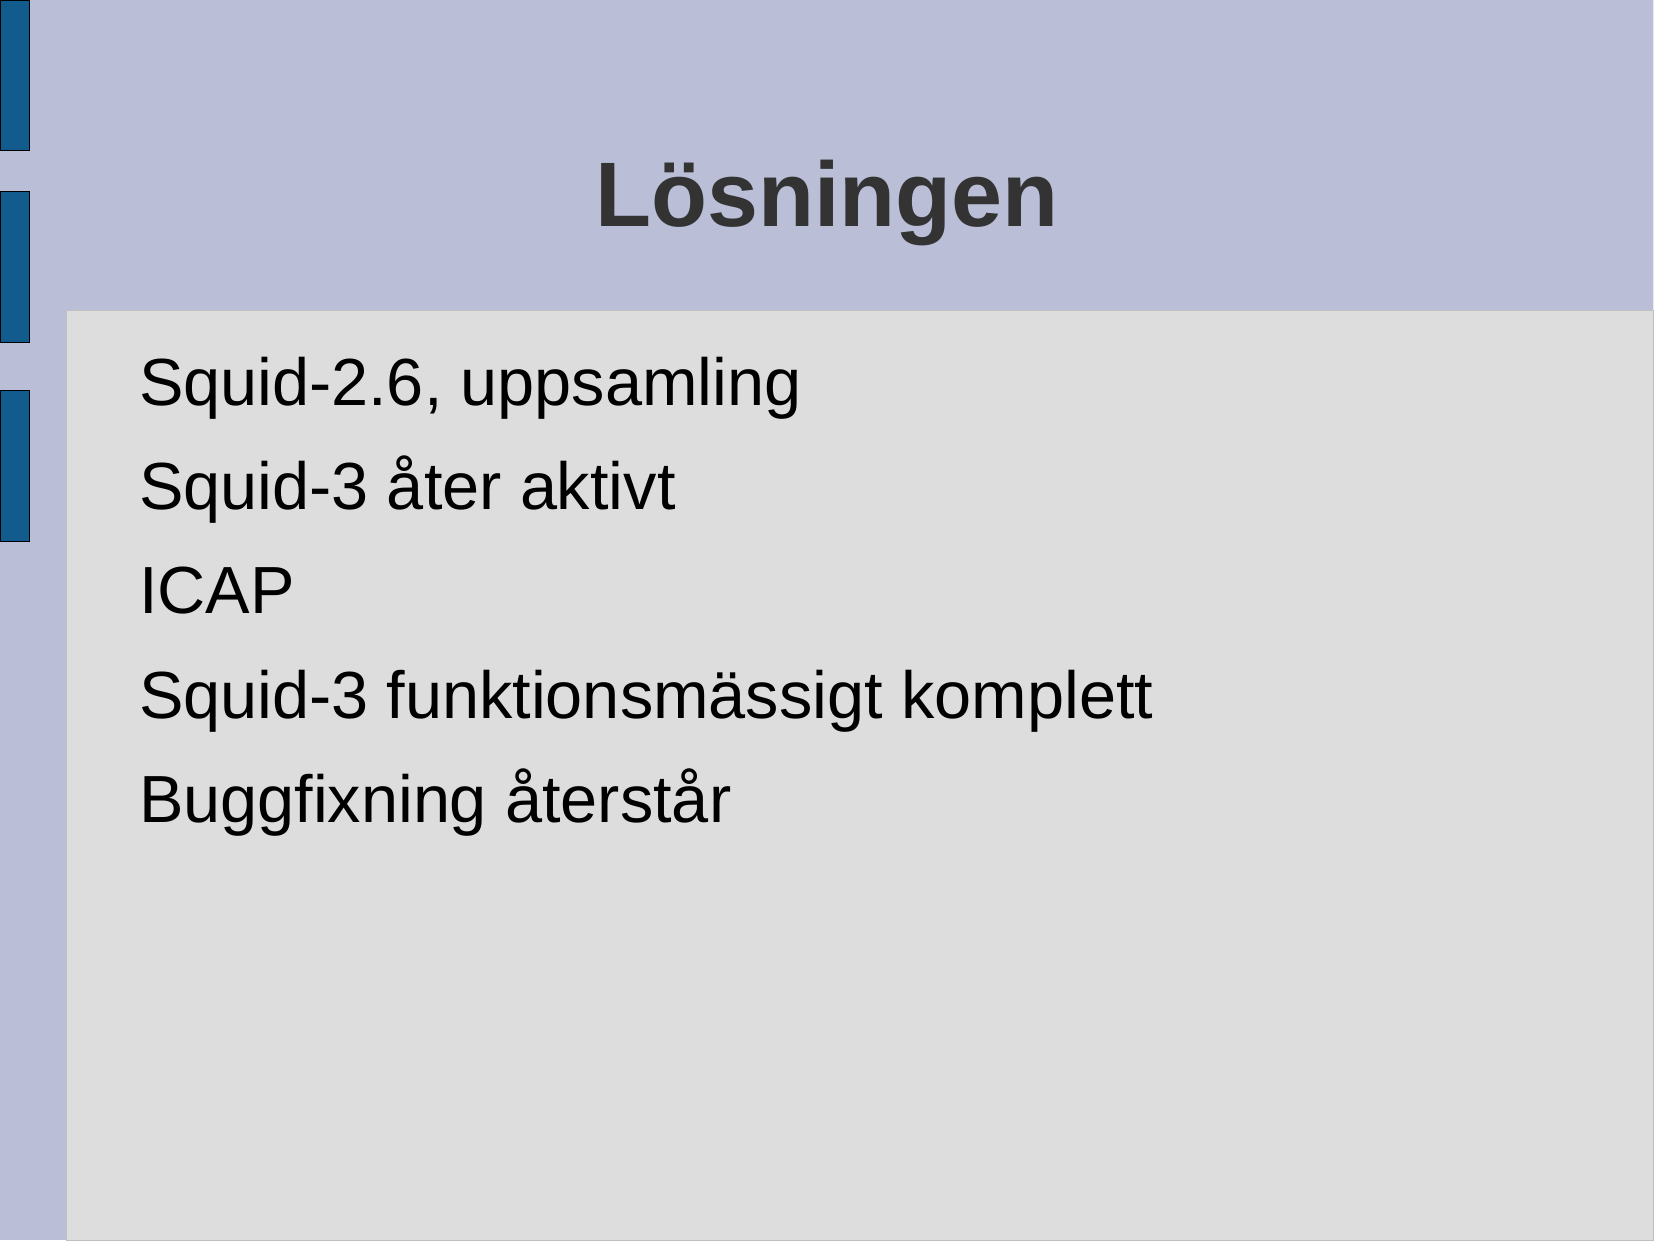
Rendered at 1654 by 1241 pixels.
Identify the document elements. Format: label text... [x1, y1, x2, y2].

list Squid-2.6, uppsamling Squid-3 åter aktivt ICAP Squid-3 funktionsmässigt komplett Buggfixning återstår [121, 344, 1534, 1112]
title Lösningen [121, 98, 1534, 291]
